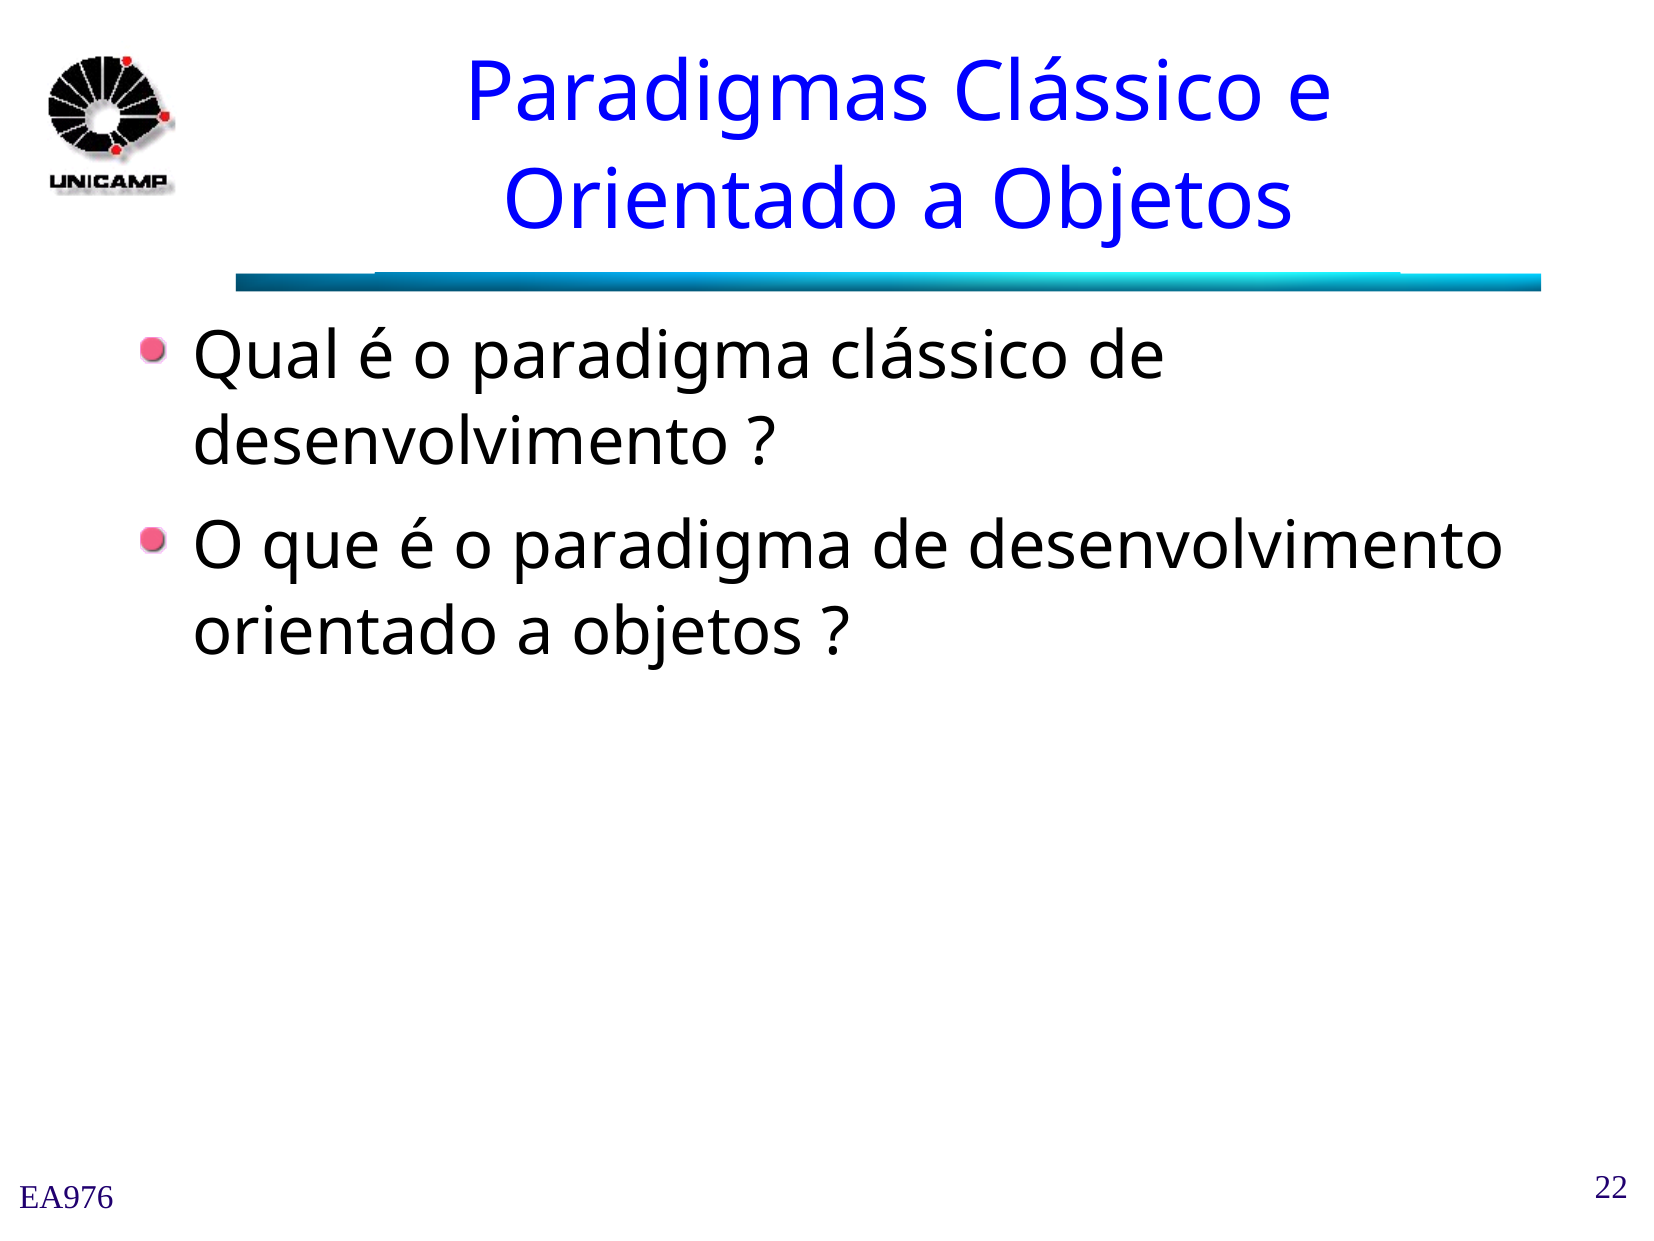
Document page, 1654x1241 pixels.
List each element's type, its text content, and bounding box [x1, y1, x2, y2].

title Paradigmas Clássico e Orientado a Objetos [264, 57, 1534, 250]
list Qual é o paradigma clássico de desenvolvimento ? O que é o paradigma de desenvolvimento orientado a objetos ? [121, 309, 1534, 1182]
picture [125, 272, 1654, 295]
